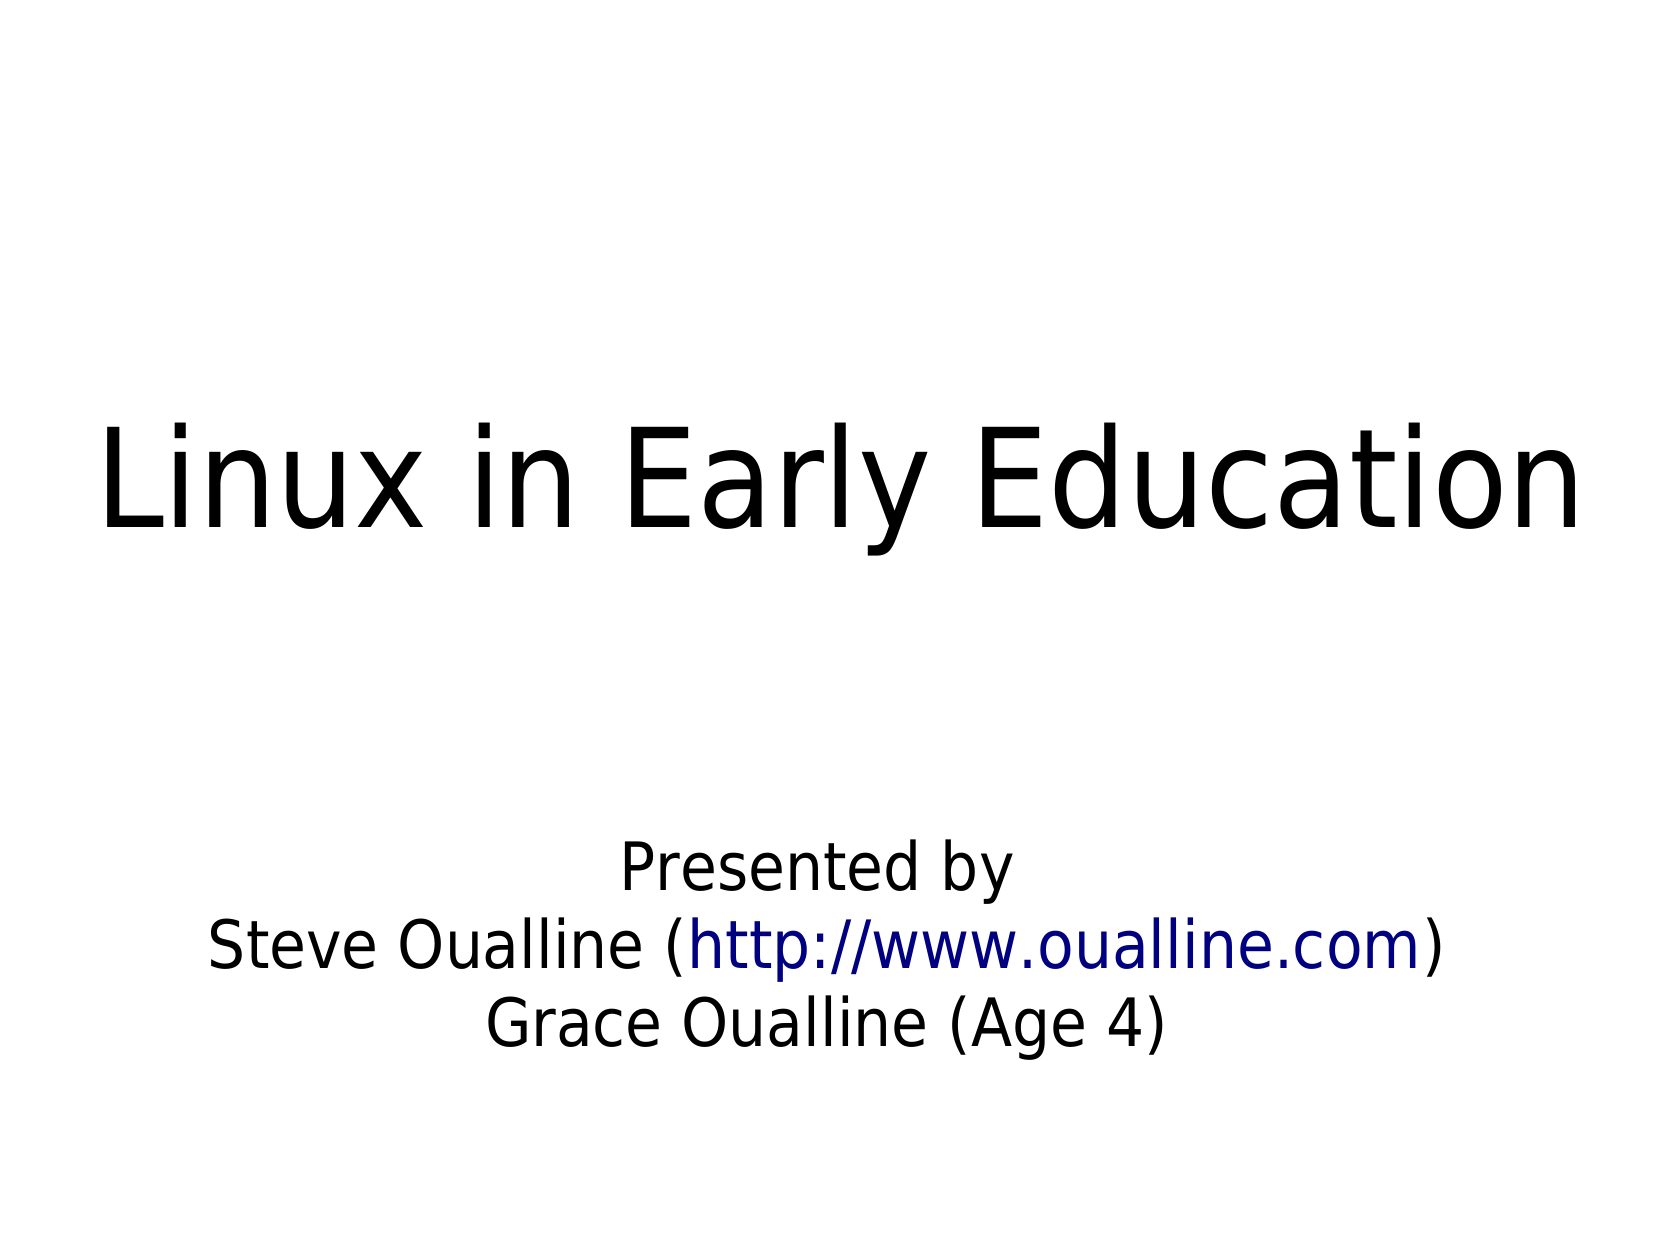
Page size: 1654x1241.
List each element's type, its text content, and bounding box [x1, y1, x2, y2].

title Linux in Early Education [74, 375, 1609, 584]
subtitle Presented by Steve Oualline (http://www.oualline.com) Grace Oualline (Age 4) [82, 782, 1571, 1109]
